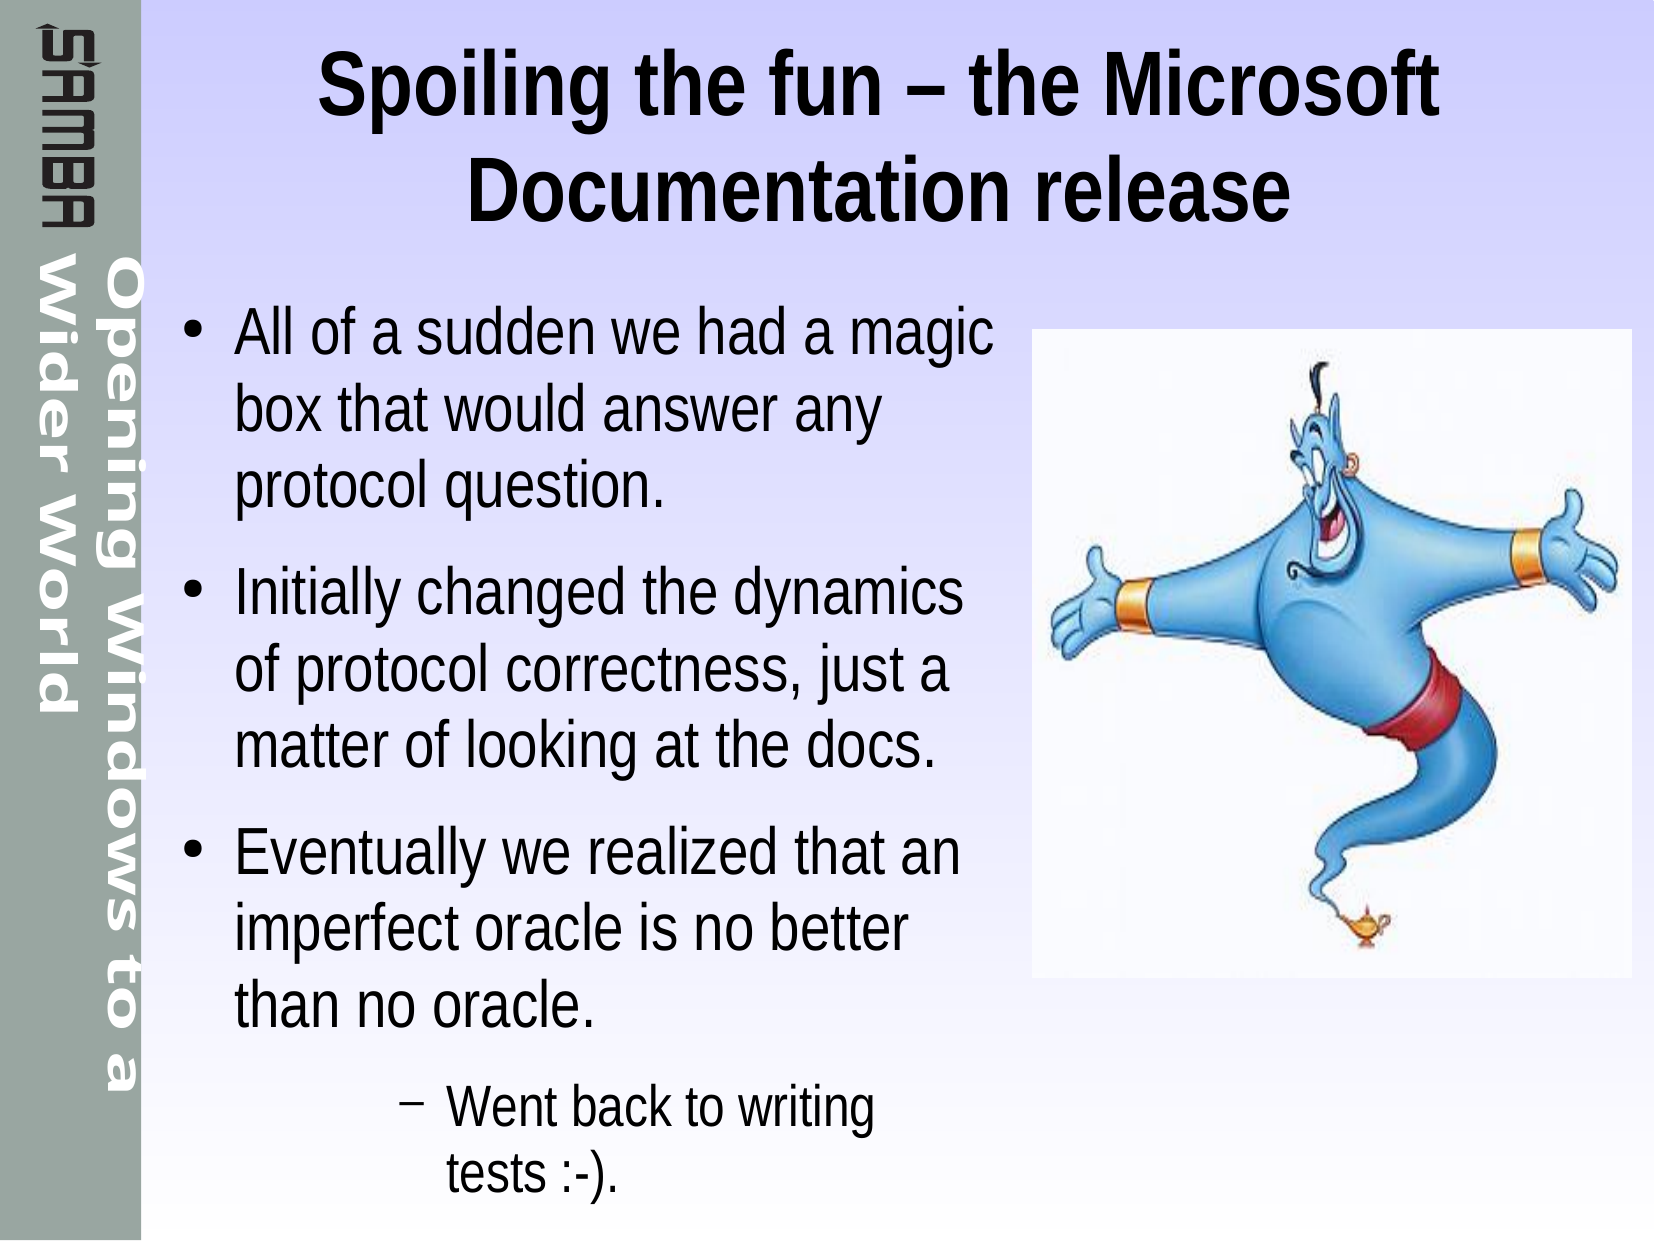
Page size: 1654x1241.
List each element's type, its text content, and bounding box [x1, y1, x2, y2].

picture [1032, 329, 1632, 978]
title Spoiling the fun – the Microsoft Documentation release [173, 31, 1586, 240]
list All of a sudden we had a magic box that would answer any protocol question. Initially changed the dynamics of protocol correctness, just a matter of looking at the docs. Eventually we realized that an imperfect oracle is no better than no oracle. Went back to writing tests :-). [163, 291, 1014, 1197]
